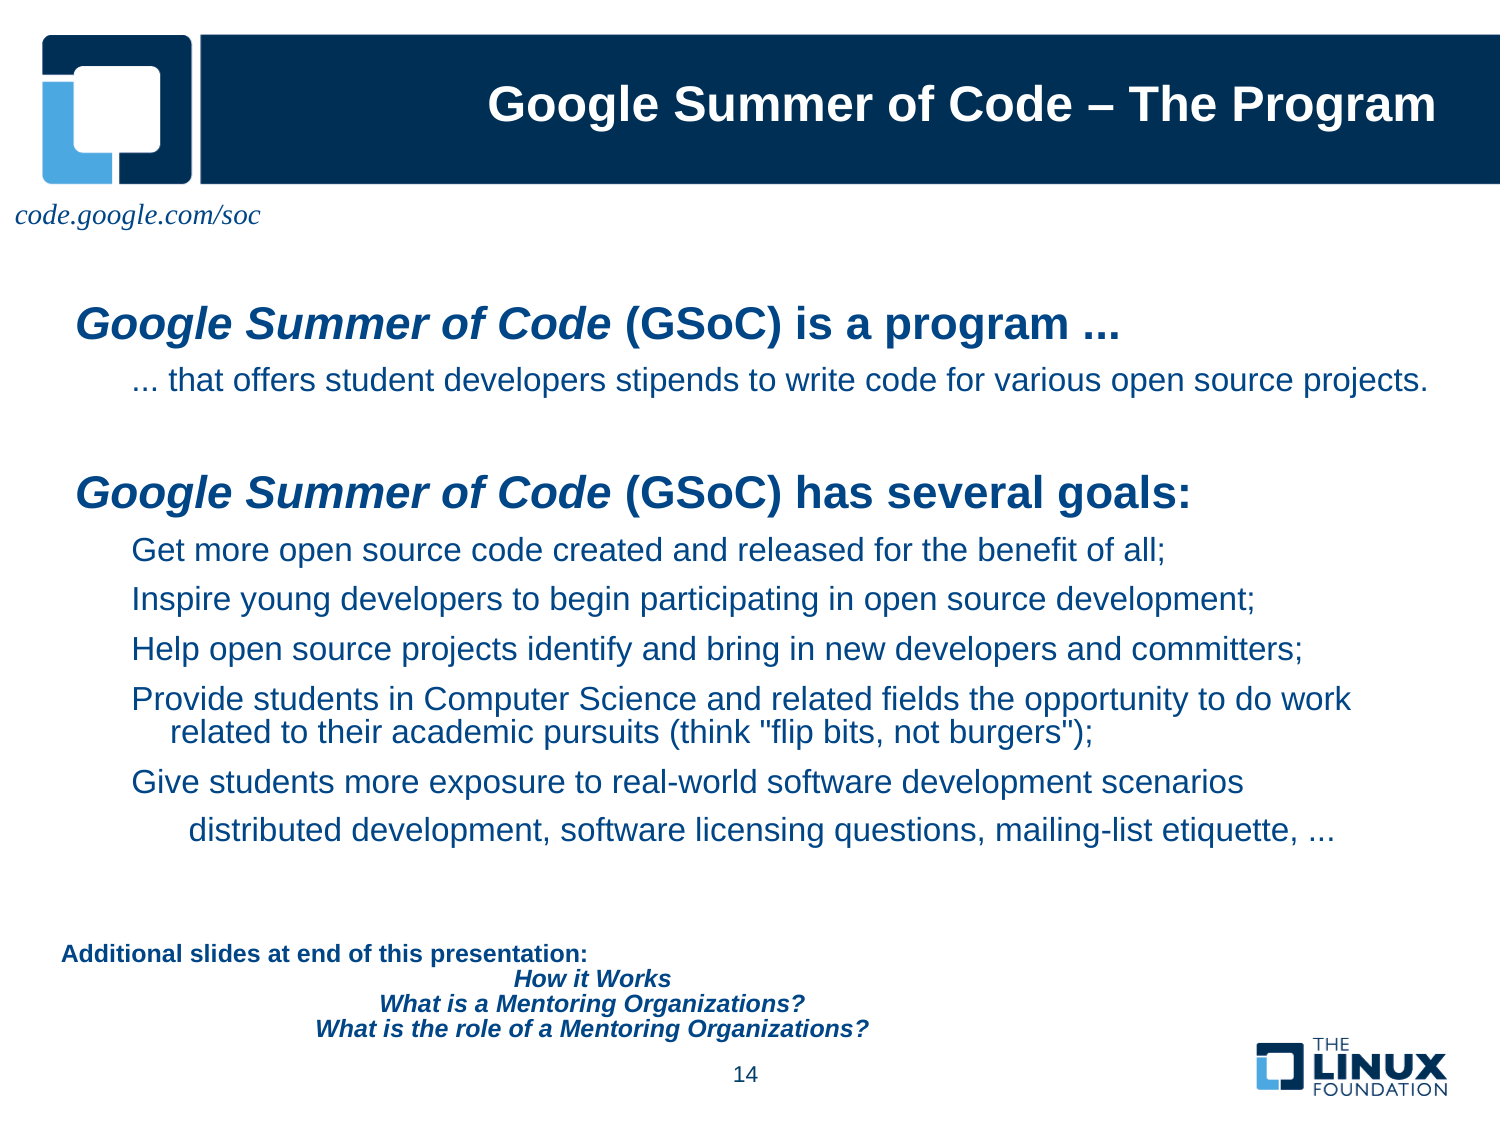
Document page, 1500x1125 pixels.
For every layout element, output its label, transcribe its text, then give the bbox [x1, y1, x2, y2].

title Google Summer of Code – The Program [249, 44, 1438, 168]
text_box code.google.com/soc [0, 191, 1500, 240]
text_box Additional slides at end of this presentation: How it Works What is a Mentoring Organizations? What is the role of a Mentoring Organizations? [60, 939, 1126, 1046]
list Google Summer of Code (GSoC) is a program ... ... that offers student developers stipends to write code for various open source projects. Google Summer of Code (GSoC) has several goals: Get more open source code created and released for the benefit of all; Inspire young developers to begin participating in open source development; Help open source projects identify and bring in new developers and committers; Provide students in Computer Science and related fields the opportunity to do work related to their academic pursuits (think "flip bits, not burgers"); Give students more exposure to real-world software development scenarios distributed development, software licensing questions, mailing-list etiquette, ... [75, 302, 1438, 901]
picture [0, 240, 1500, 1125]
picture [0, 0, 1500, 191]
